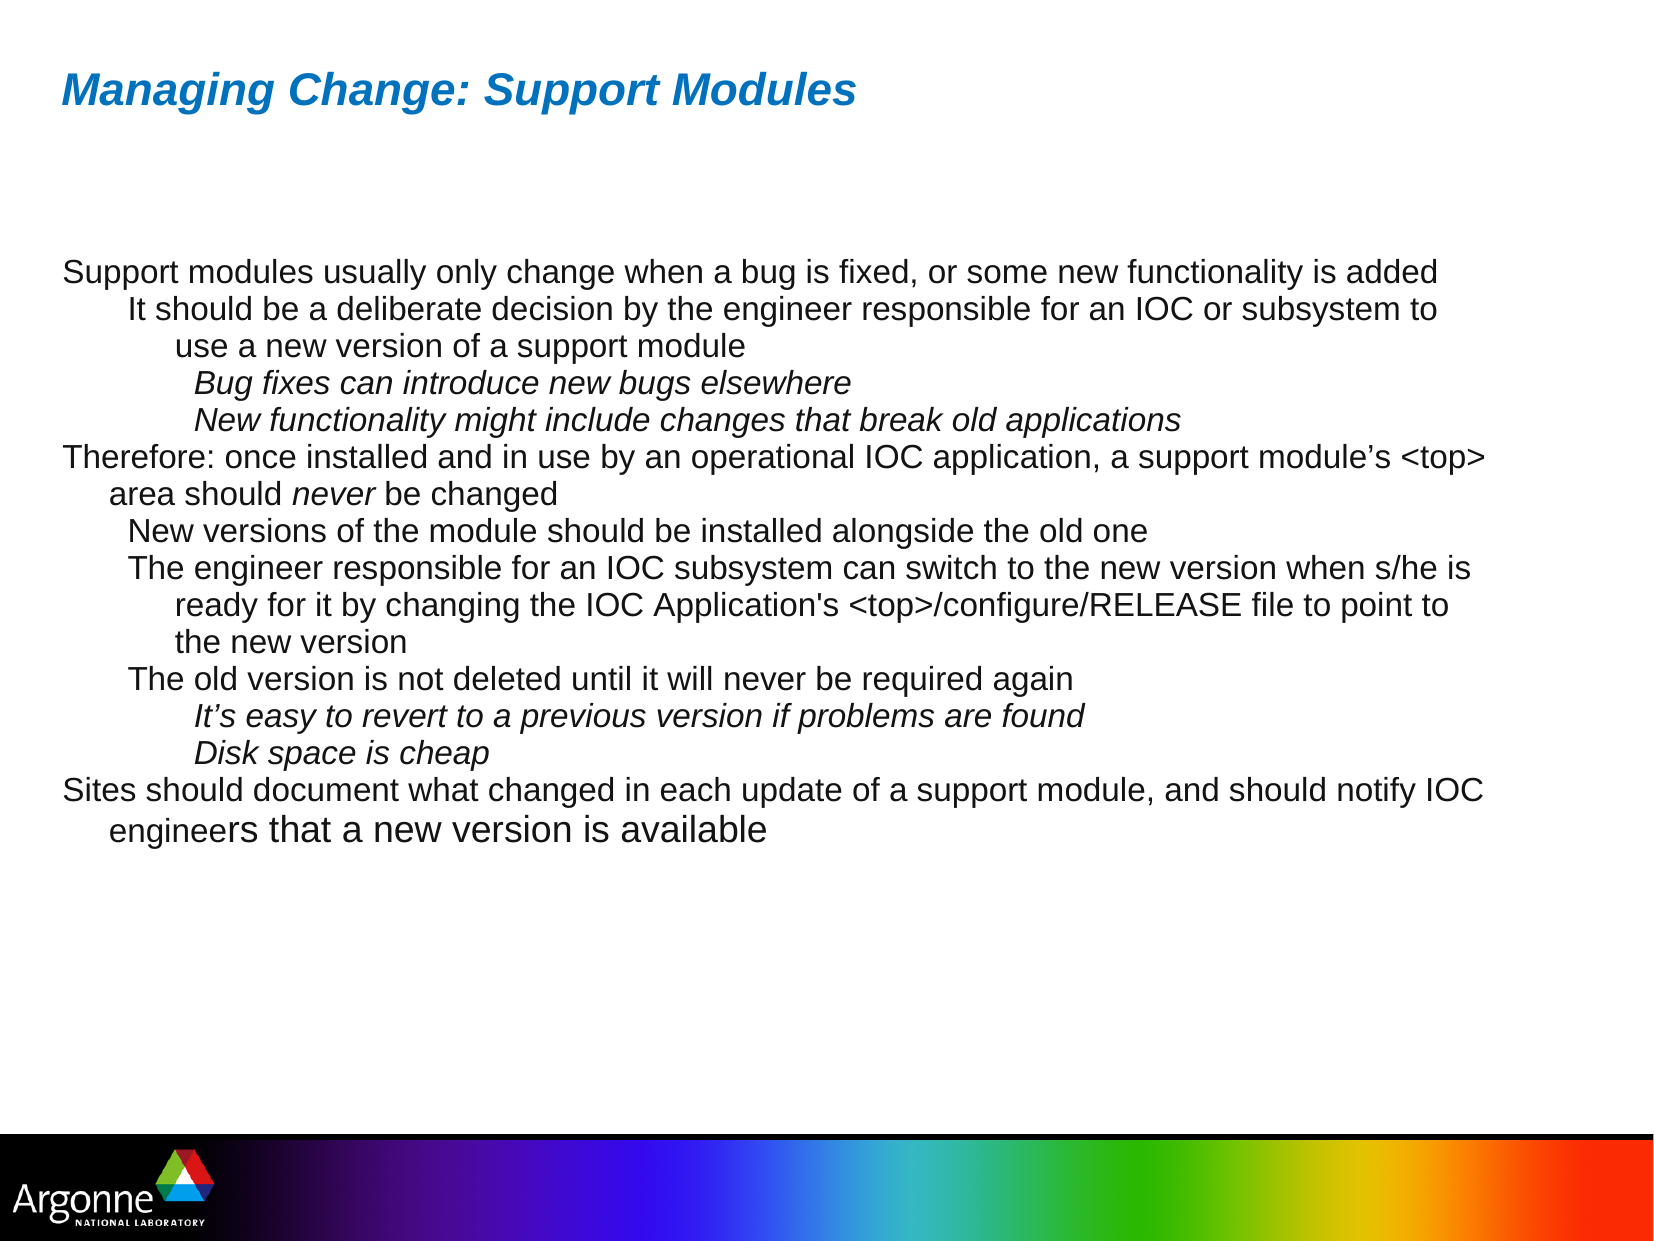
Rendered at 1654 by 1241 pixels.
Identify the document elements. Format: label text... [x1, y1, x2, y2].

picture [0, 1134, 1654, 1241]
title Managing Change: Support Modules [61, 56, 1500, 126]
list Support modules usually only change when a bug is fixed, or some new functionality is added It should be a deliberate decision by the engineer responsible for an IOC or subsystem to use a new version of a support module Bug fixes can introduce new bugs elsewhere New functionality might include changes that break old applications Therefore: once installed and in use by an operational IOC application, a support module’s <top> area should never be changed New versions of the module should be installed alongside the old one The engineer responsible for an IOC subsystem can switch to the new version when s/he is ready for it by changing the IOC Application's <top>/configure/RELEASE file to point to the new version The old version is not deleted until it will never be required again It’s easy to revert to a previous version if problems are found Disk space is cheap Sites should document what changed in each update of a support module, and should notify IOC engineers that a new version is available [62, 253, 1498, 1051]
